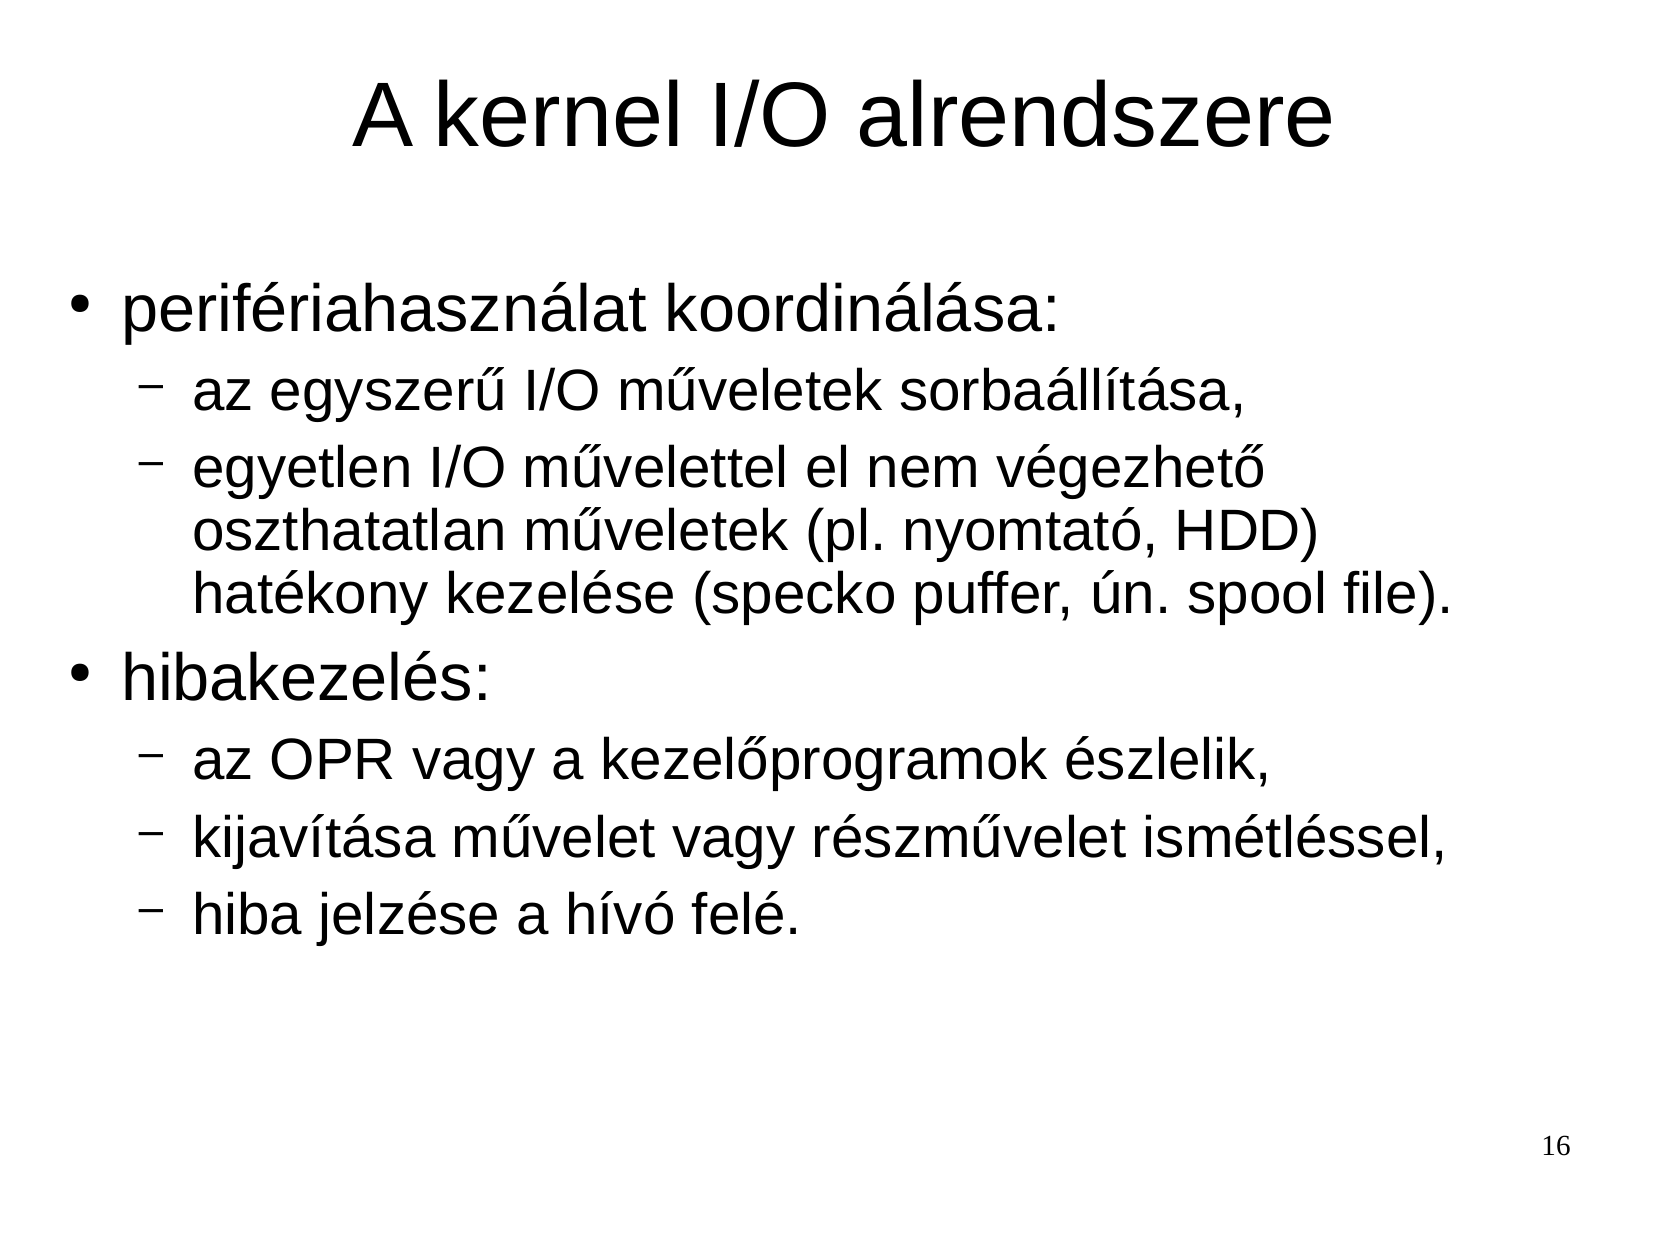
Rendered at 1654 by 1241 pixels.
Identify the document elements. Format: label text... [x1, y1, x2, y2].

list perifériahasználat koordinálása: az egyszerű I/O műveletek sorbaállítása, egyetlen I/O művelettel el nem végezhető oszthatatlan műveletek (pl. nyomtató, HDD) hatékony kezelése (specko puffer, ún. spool file). hibakezelés: az OPR vagy a kezelőprogramok észlelik, kijavítása művelet vagy részművelet ismétléssel, hiba jelzése a hívó felé. [35, 266, 1586, 1208]
title A kernel I/O alrendszere [124, 6, 1530, 214]
